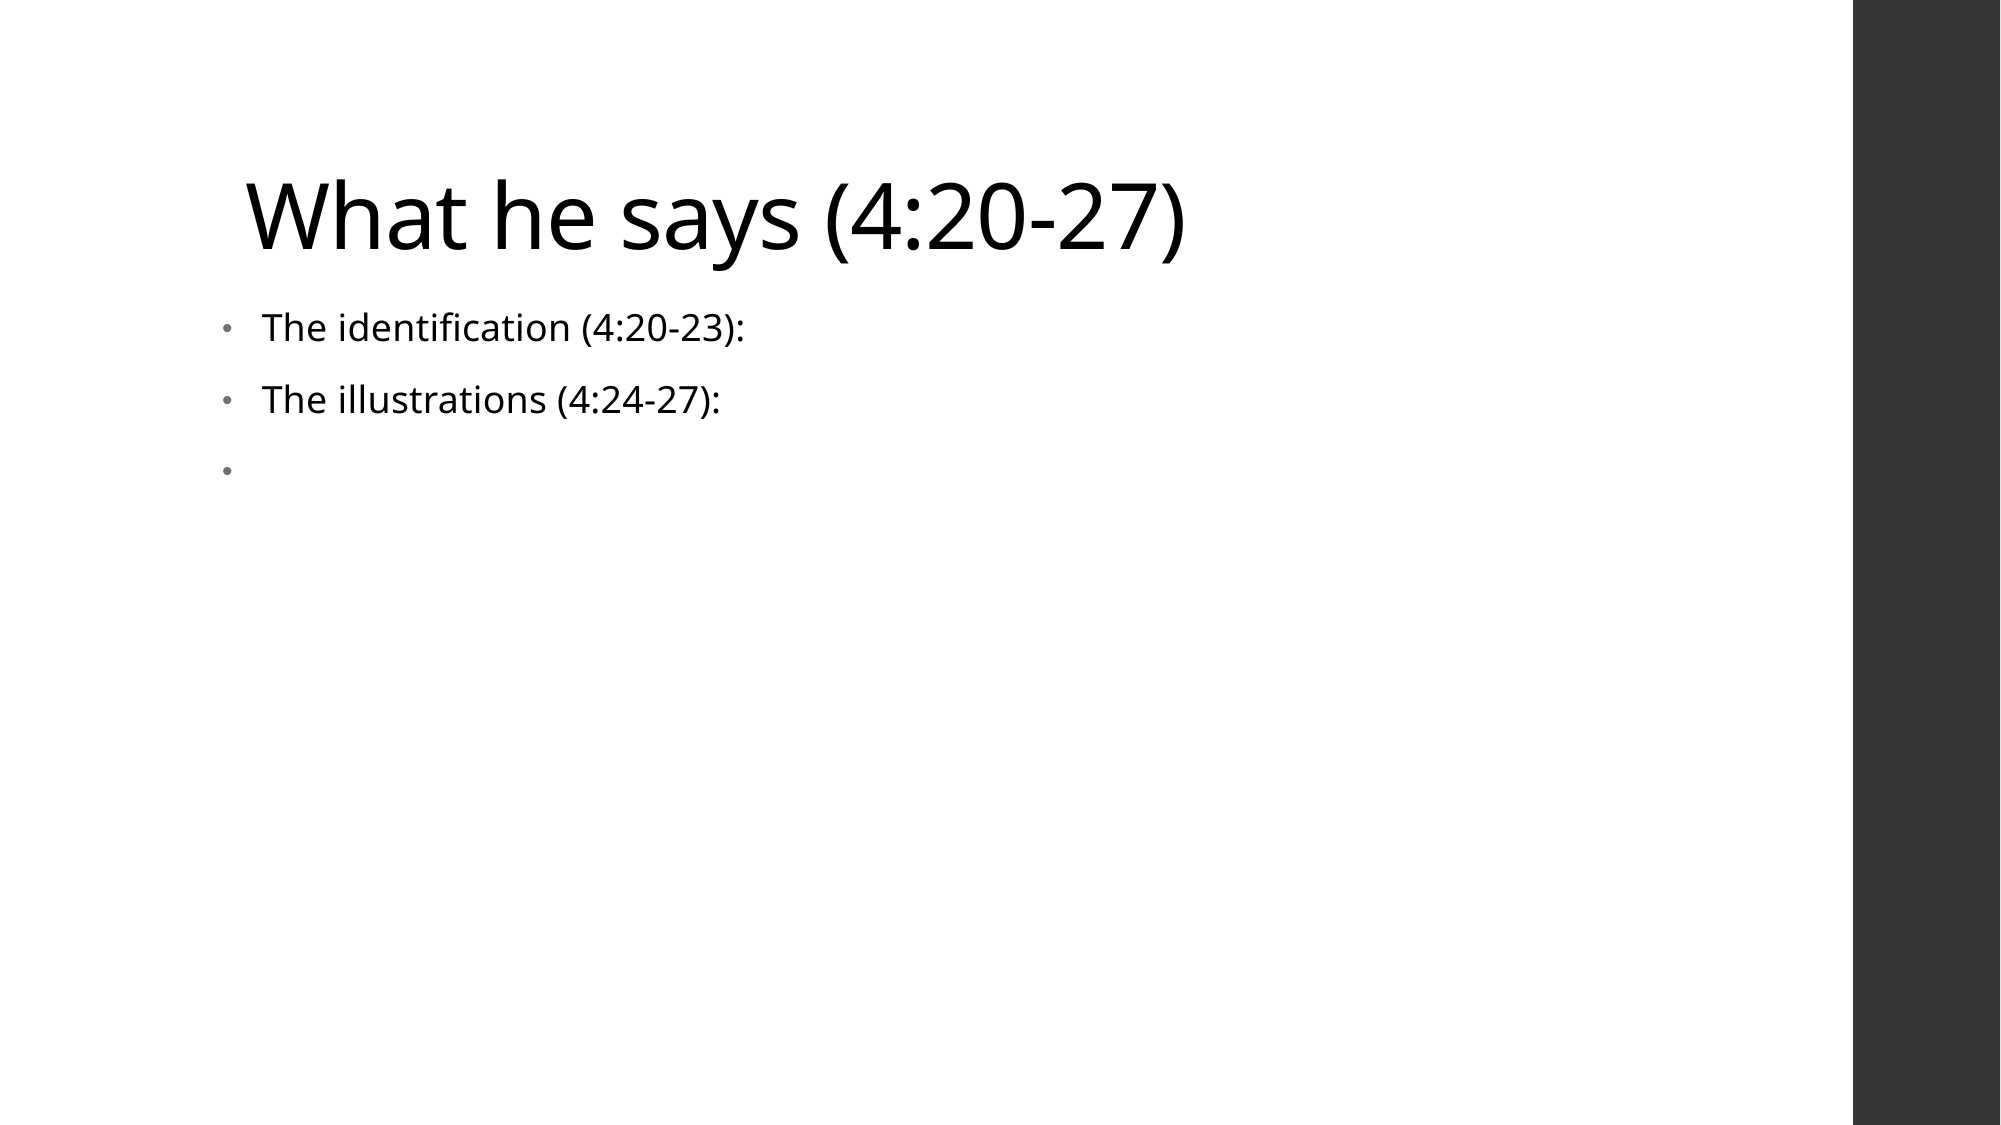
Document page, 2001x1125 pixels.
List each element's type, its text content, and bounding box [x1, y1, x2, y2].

title What he says (4:20-27) [206, 60, 1797, 278]
list The identification (4:20-23): The illustrations (4:24-27): [206, 299, 1617, 1014]
